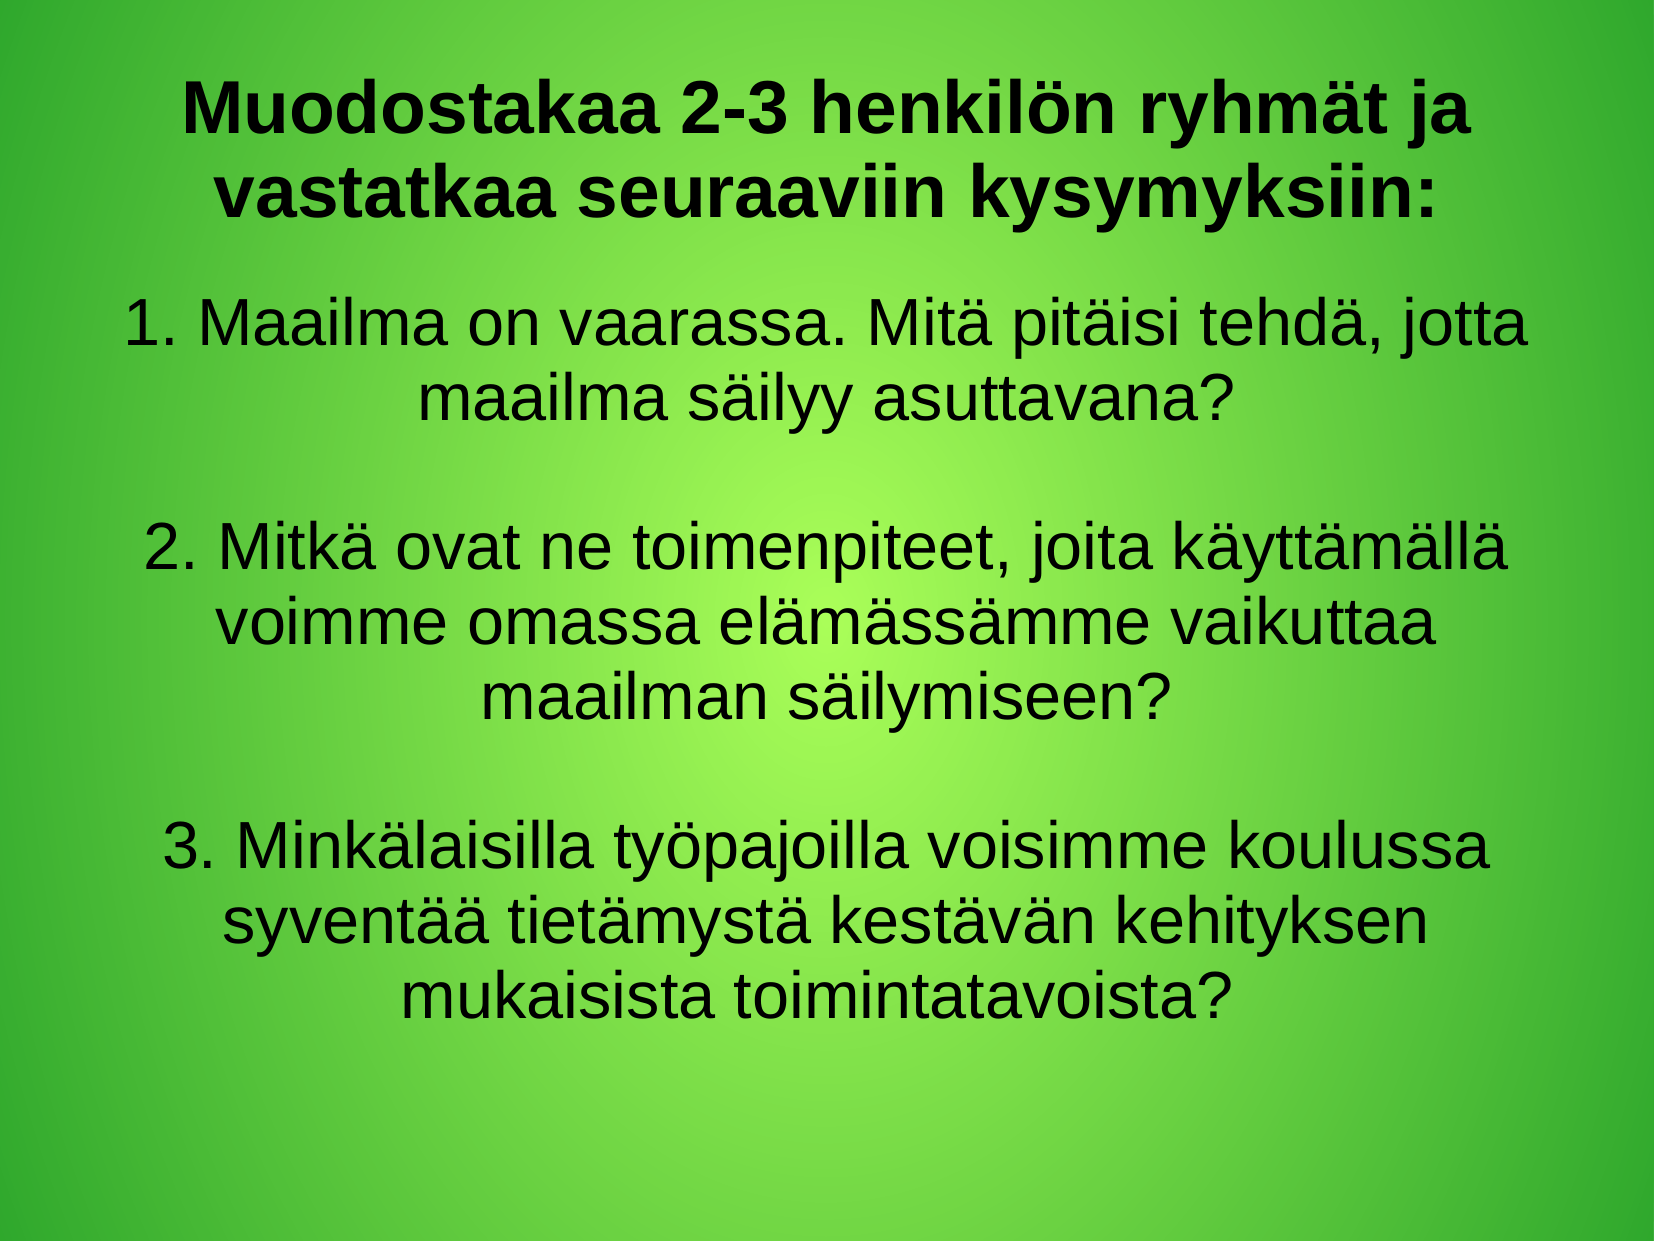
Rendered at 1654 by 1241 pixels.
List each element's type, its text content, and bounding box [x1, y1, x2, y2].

subtitle 1. Maailma on vaarassa. Mitä pitäisi tehdä, jotta maailma säilyy asuttavana? 2. Mitkä ovat ne toimenpiteet, joita käyttämällä voimme omassa elämässämme vaikuttaa maailman säilymiseen? 3. Minkälaisilla työpajoilla voisimme koulussa syventää tietämystä kestävän kehityksen mukaisista toimintatavoista? [82, 284, 1571, 1033]
title Muodostakaa 2-3 henkilön ryhmät ja vastatkaa seuraaviin kysymyksiin: [82, 47, 1571, 252]
